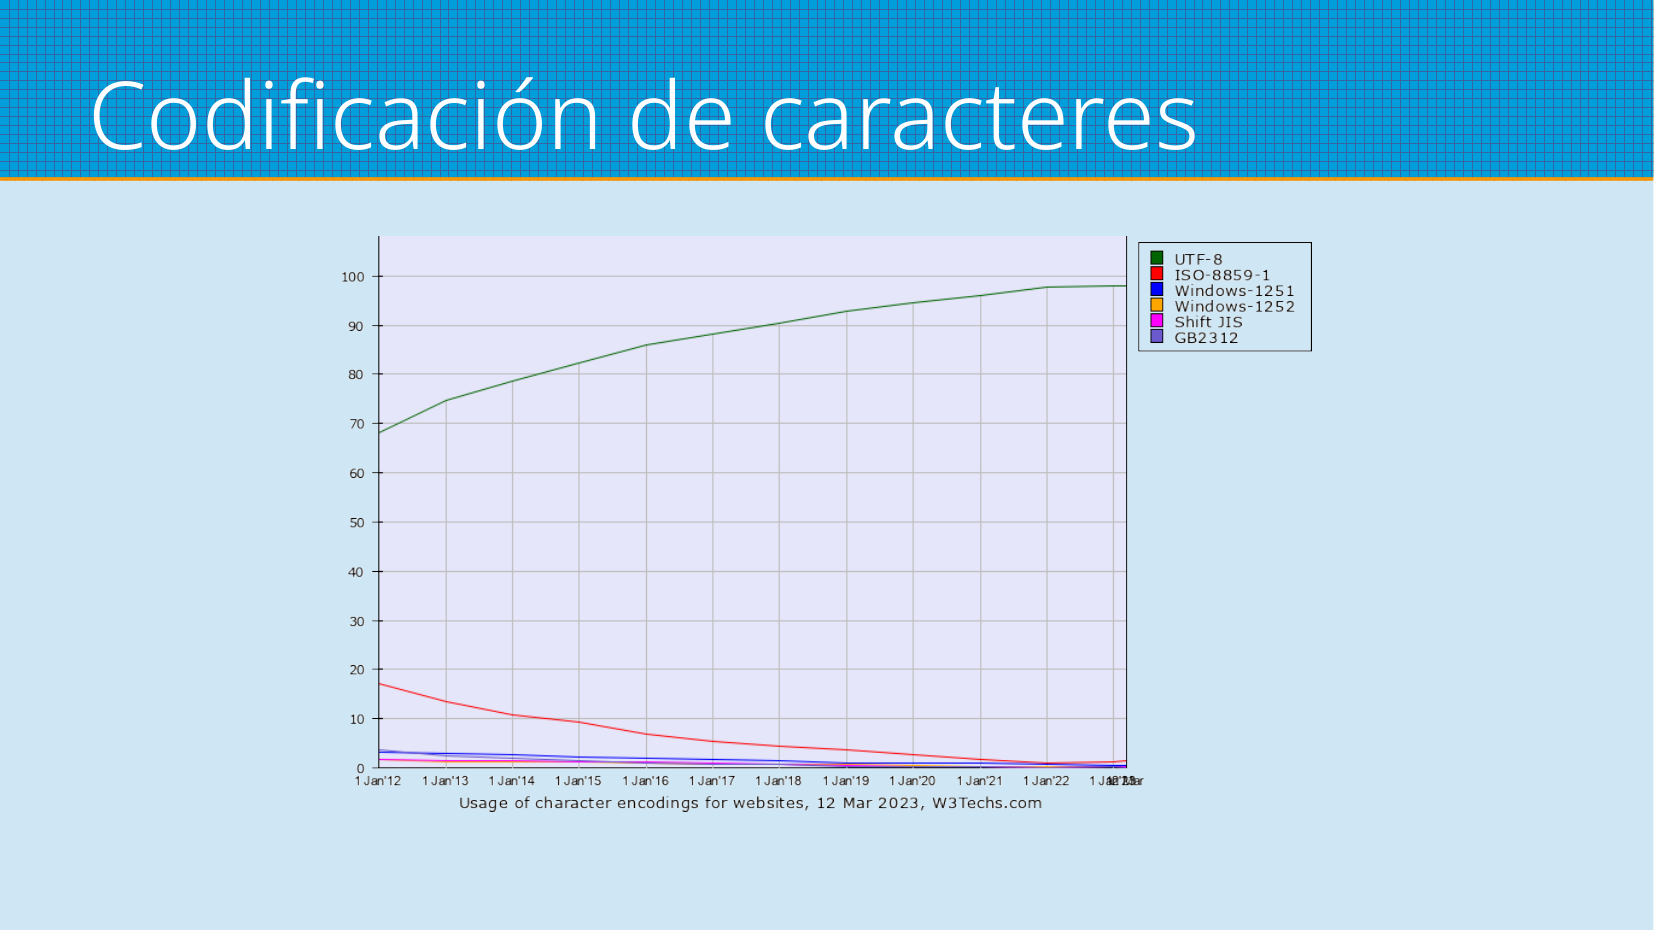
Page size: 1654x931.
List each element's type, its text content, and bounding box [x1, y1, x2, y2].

picture [342, 236, 1312, 812]
title Codificación de caracteres [88, 14, 1565, 178]
